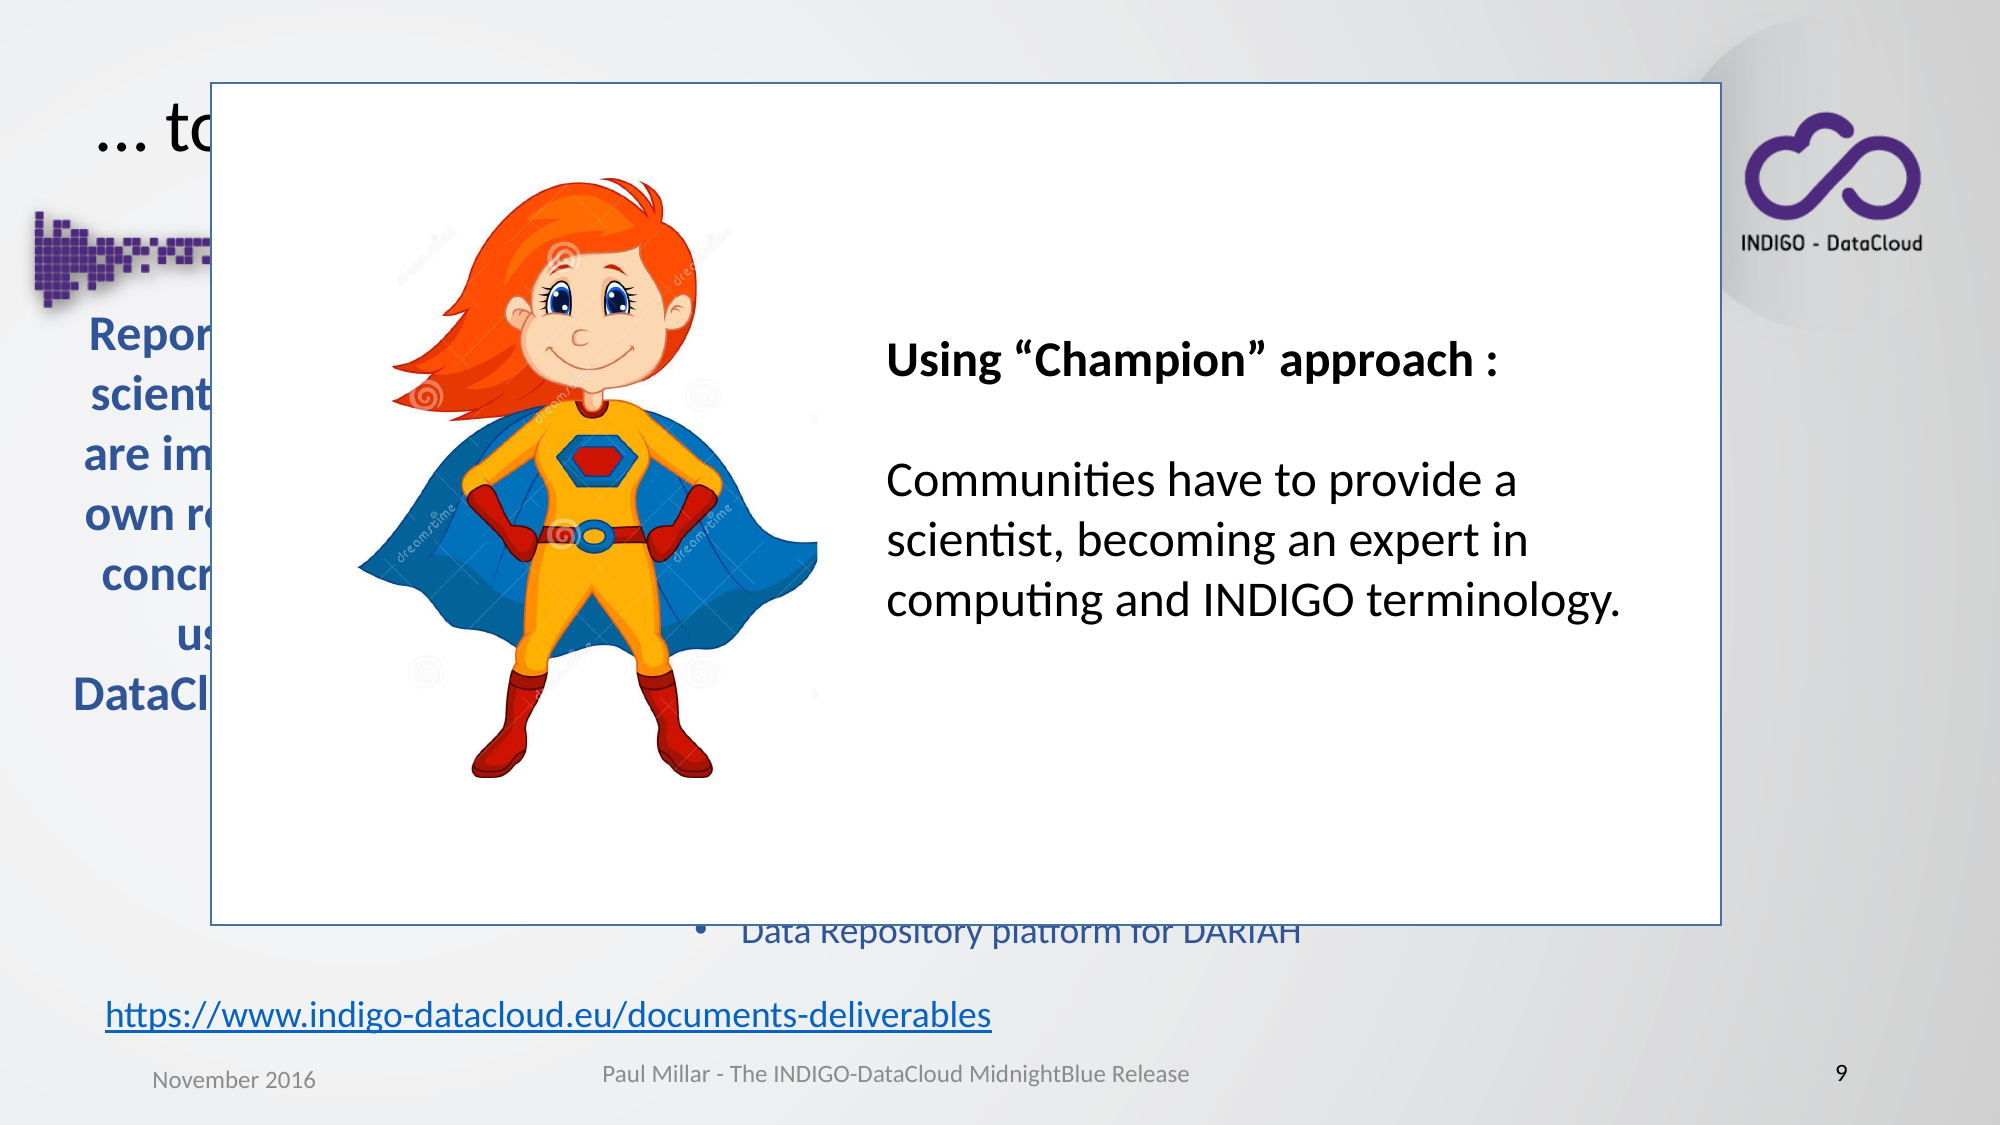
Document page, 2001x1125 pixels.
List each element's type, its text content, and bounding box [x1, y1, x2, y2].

slide_number November 2016 [137, 1048, 588, 1109]
text_box https://www.indigo-datacloud.eu/documents-deliverables [81, 982, 1703, 1043]
footer Paul Millar - The INDIGO-DataCloud MidnightBlue Release [587, 1043, 1413, 1103]
slide_number <number> [1702, 1041, 1863, 1102]
text_box Monitoring and Modelling Algae Bloom in a Water Reservoir TRUFA (Transcriptomes UserFriendly Analysis) Medial Imaging Biobanks Molecular Dynamics Simulations Astronomical Data Archives Archive System for the Cherenkov Telescope Array (CTA) HADDOCK Portal DisVis PowerFit Climate models inter comparison data analysis eCulture Science Gateway EGI FedCloud Community Requirements ELIXIR-ITA: Galaxy as a Cloud Service MOIST – Multidisciplinary Oceanic Information System Data Repository platform for DARIAH [679, 925, 1672, 1004]
text_box Report on how several scientific communities are implementing their own requirements into concrete applications using INDIGO-DataCloud components. [57, 292, 210, 728]
text_box [210, 83, 1722, 925]
picture [0, 0, 2000, 1125]
text_box Using “Champion” approach : Communities have to provide a scientist, becoming an expert in computing and INDIGO terminology. [871, 319, 1667, 634]
title … to here … Community Case Studies [81, 45, 1648, 210]
